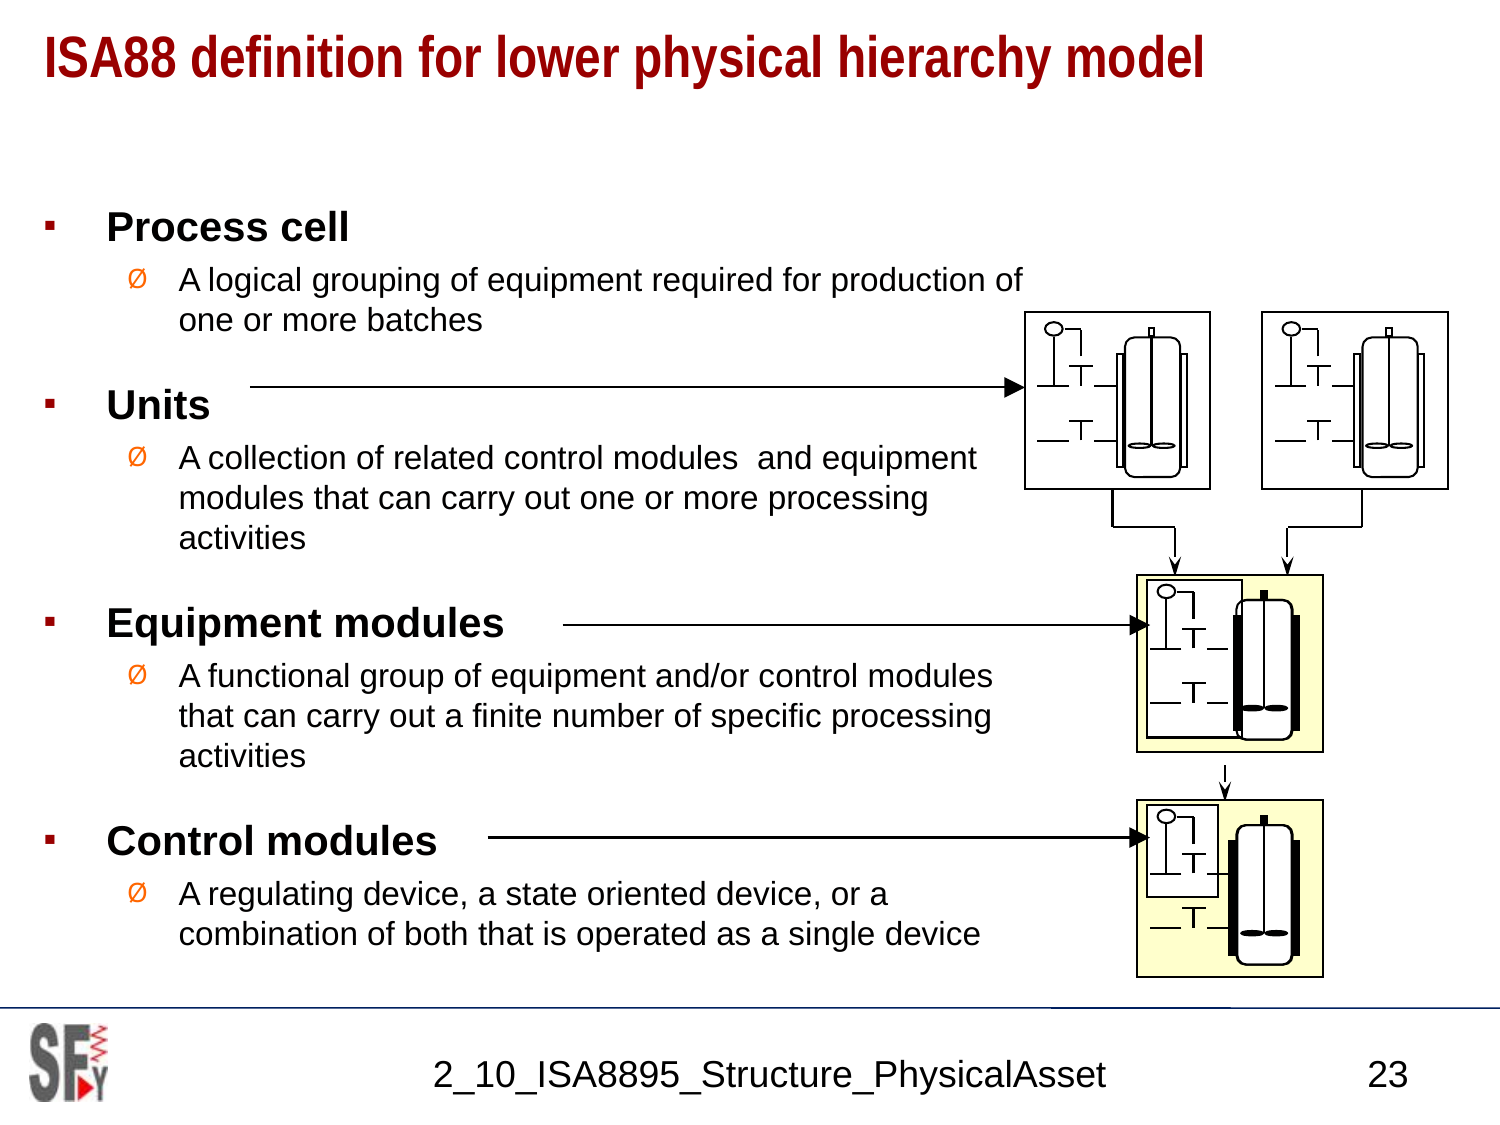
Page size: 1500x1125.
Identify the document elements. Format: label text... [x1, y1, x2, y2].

picture [29, 1023, 108, 1102]
title ISA88 definition for lower physical hierarchy model [29, 12, 1471, 138]
text_box [1137, 799, 1323, 977]
text_box [1137, 574, 1323, 752]
text_box [1262, 312, 1448, 490]
footer 2_10_ISA8895_Structure_PhysicalAsset [417, 1034, 1352, 1103]
list Process cell A logical grouping of equipment required for production of one or more batches Units A collection of related control modules and equipment modules that can carry out one or more processing activities Equipment modules A functional group of equipment and/or control modules that can carry out a finite number of specific processing activities Control modules A regulating device, a state oriented device, or a combination of both that is operated as a single device [29, 184, 1061, 988]
slide_number <numéro> [1352, 1034, 1490, 1103]
text_box [1024, 312, 1211, 490]
